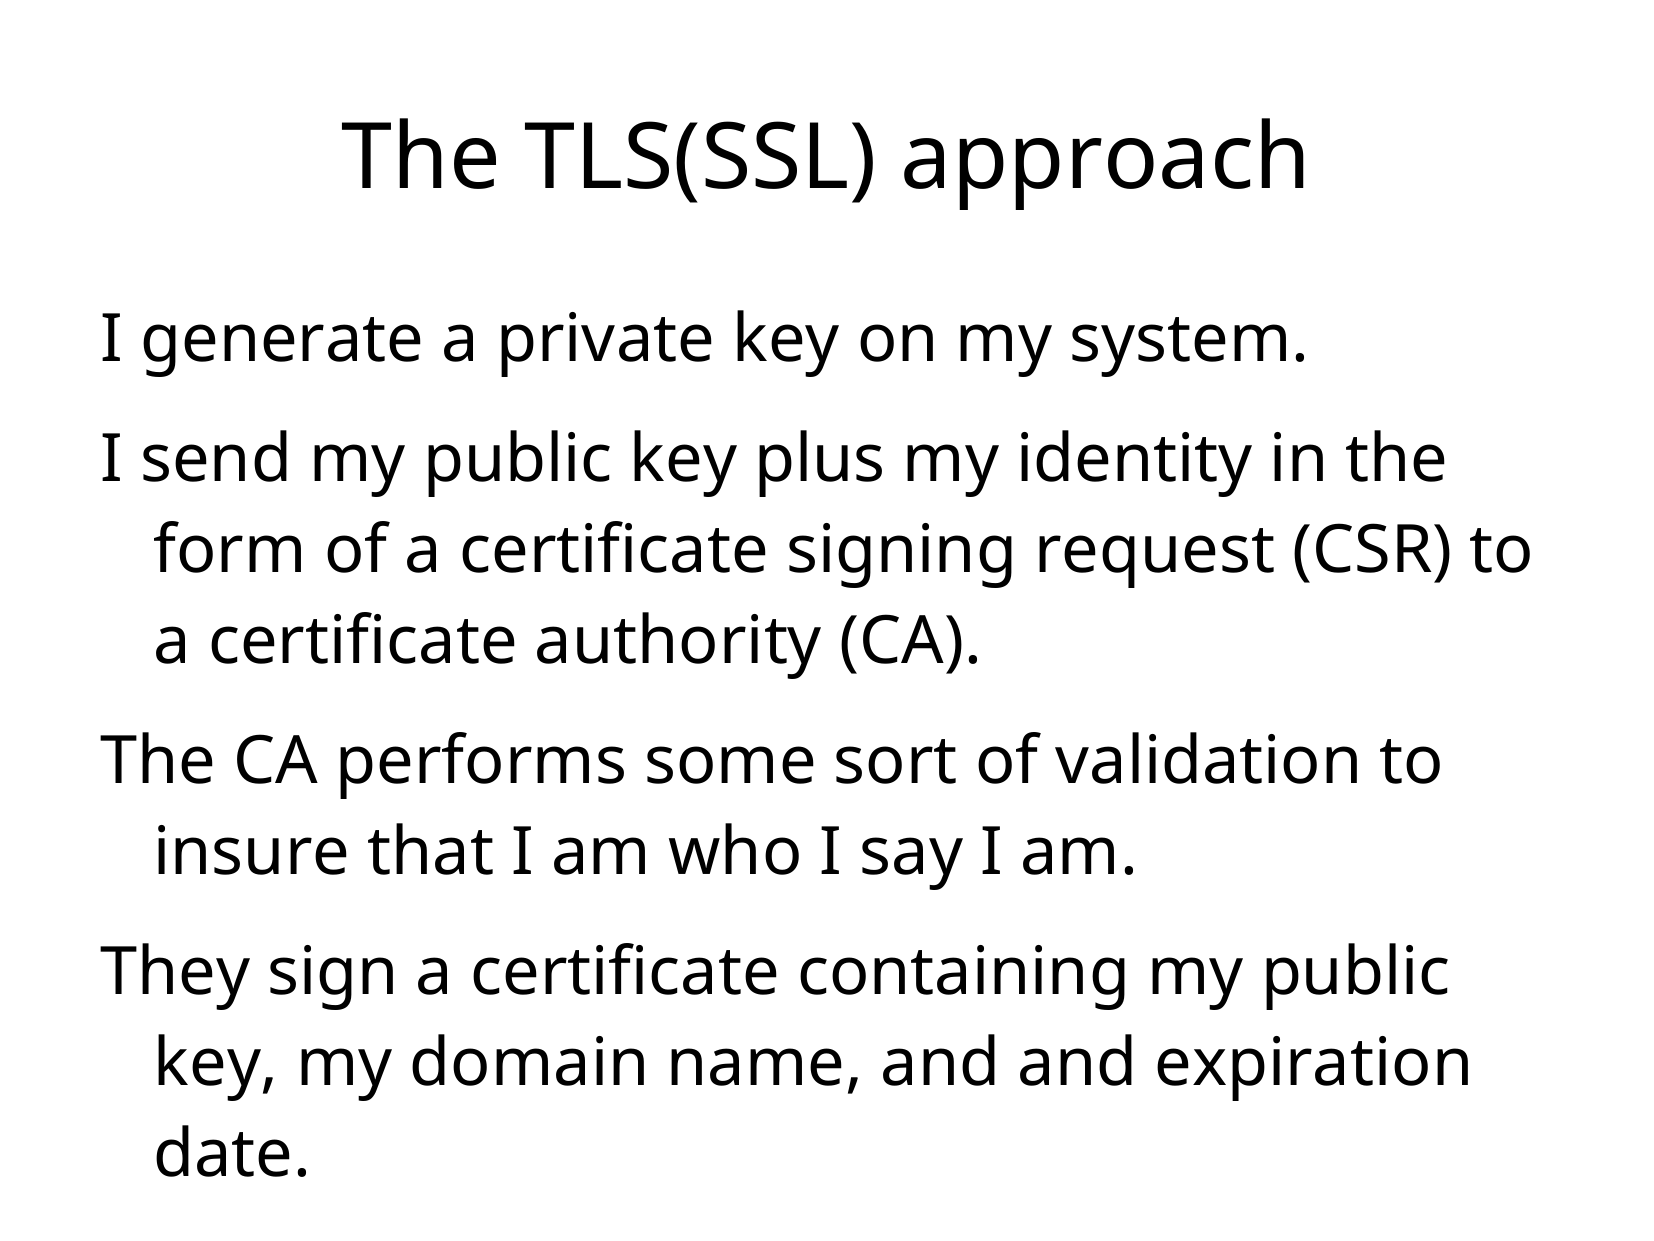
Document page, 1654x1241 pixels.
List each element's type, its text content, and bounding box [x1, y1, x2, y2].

list I generate a private key on my system. I send my public key plus my identity in the form of a certificate signing request (CSR) to a certificate authority (CA). The CA performs some sort of validation to insure that I am who I say I am. They sign a certificate containing my public key, my domain name, and and expiration date. I install the certificate on my server. [82, 290, 1571, 1135]
title The TLS(SSL) approach [82, 49, 1571, 257]
